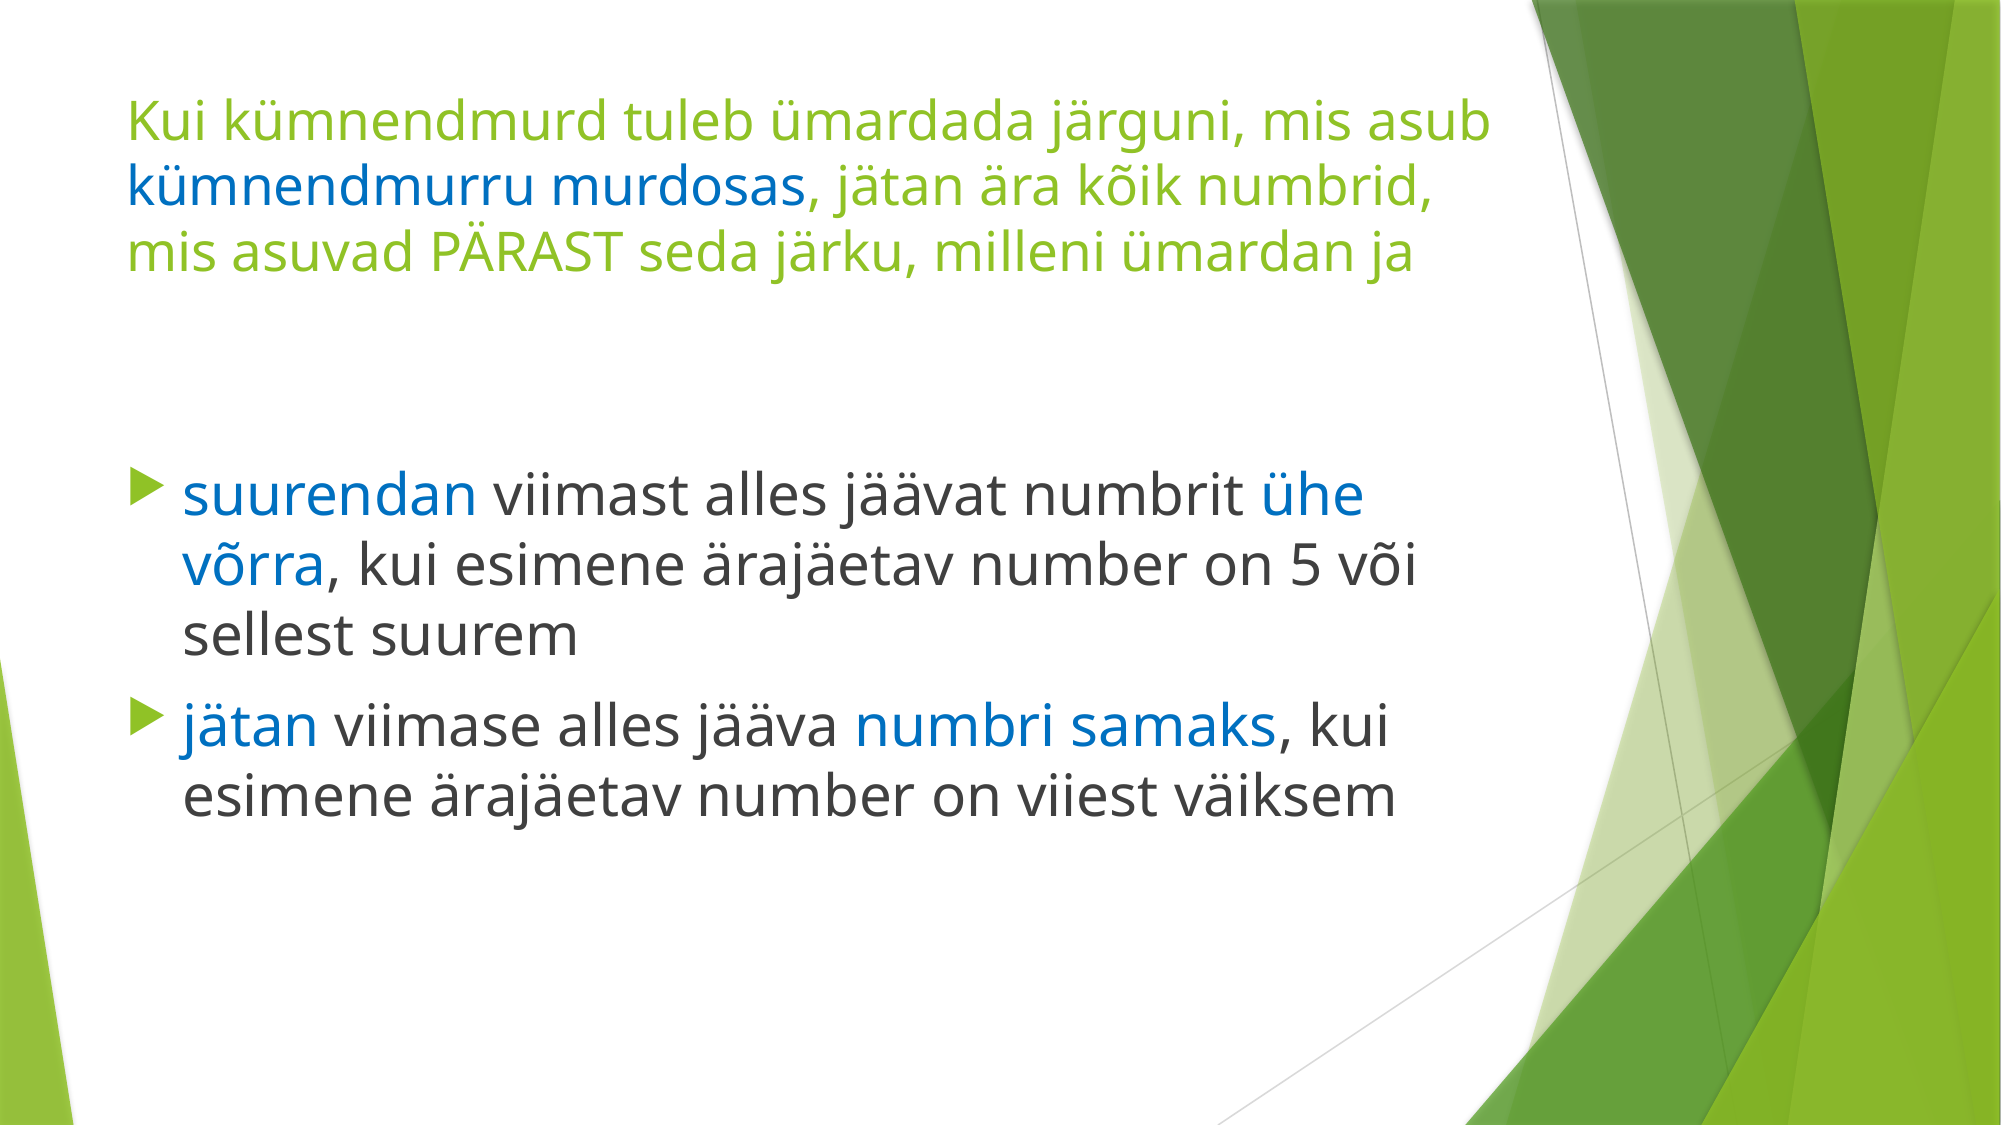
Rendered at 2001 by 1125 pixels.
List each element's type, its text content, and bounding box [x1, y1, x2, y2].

title Kui kümnendmurd tuleb ümardada järguni, mis asub kümnendmurru murdosas, jätan ära kõik numbrid, mis asuvad PÄRAST seda järku, milleni ümardan ja [111, 77, 1522, 295]
list suurendan viimast alles jäävat numbrit ühe võrra, kui esimene ärajäetav number on 5 või sellest suurem jätan viimase alles jääva numbri samaks, kui esimene ärajäetav number on viiest väiksem [111, 450, 1522, 937]
